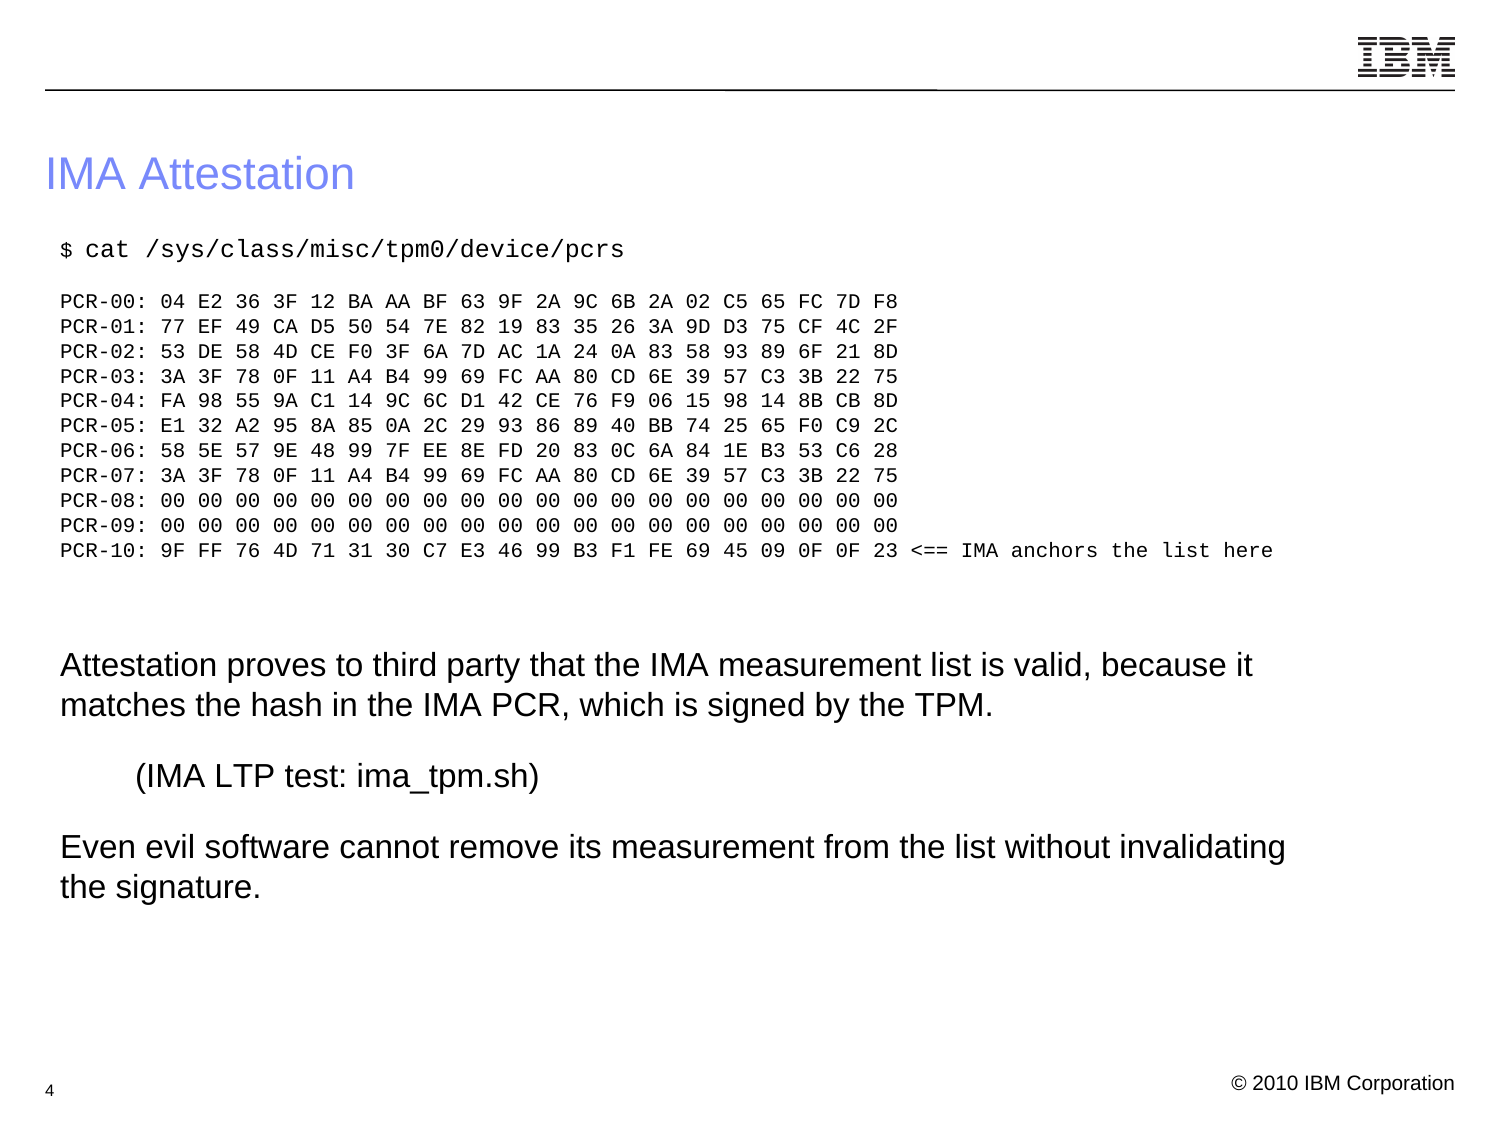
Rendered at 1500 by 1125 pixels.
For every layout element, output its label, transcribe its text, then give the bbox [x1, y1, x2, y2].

text_box $ cat /sys/class/misc/tpm0/device/pcrs PCR-00: 04 E2 36 3F 12 BA AA BF 63 9F 2A 9C 6B 2A 02 C5 65 FC 7D F8 PCR-01: 77 EF 49 CA D5 50 54 7E 82 19 83 35 26 3A 9D D3 75 CF 4C 2F PCR-02: 53 DE 58 4D CE F0 3F 6A 7D AC 1A 24 0A 83 58 93 89 6F 21 8D PCR-03: 3A 3F 78 0F 11 A4 B4 99 69 FC AA 80 CD 6E 39 57 C3 3B 22 75 PCR-04: FA 98 55 9A C1 14 9C 6C D1 42 CE 76 F9 06 15 98 14 8B CB 8D PCR-05: E1 32 A2 95 8A 85 0A 2C 29 93 86 89 40 BB 74 25 65 F0 C9 2C PCR-06: 58 5E 57 9E 48 99 7F EE 8E FD 20 83 0C 6A 84 1E B3 53 C6 28 PCR-07: 3A 3F 78 0F 11 A4 B4 99 69 FC AA 80 CD 6E 39 57 C3 3B 22 75 PCR-08: 00 00 00 00 00 00 00 00 00 00 00 00 00 00 00 00 00 00 00 00 PCR-09: 00 00 00 00 00 00 00 00 00 00 00 00 00 00 00 00 00 00 00 00 PCR-10: 9F FF 76 4D 71 31 30 C7 E3 46 99 B3 F1 FE 69 45 09 0F 0F 23 <== IMA anchors the list here Attestation proves to third party that the IMA measurement list is valid, because it matches the hash in the IMA PCR, which is signed by the TPM. (IMA LTP test: ima_tpm.sh) Even evil software cannot remove its measurement from the list without invalidating the signature. [45, 224, 1313, 1002]
title IMA Attestation [29, 124, 1455, 225]
picture [1358, 37, 1455, 77]
